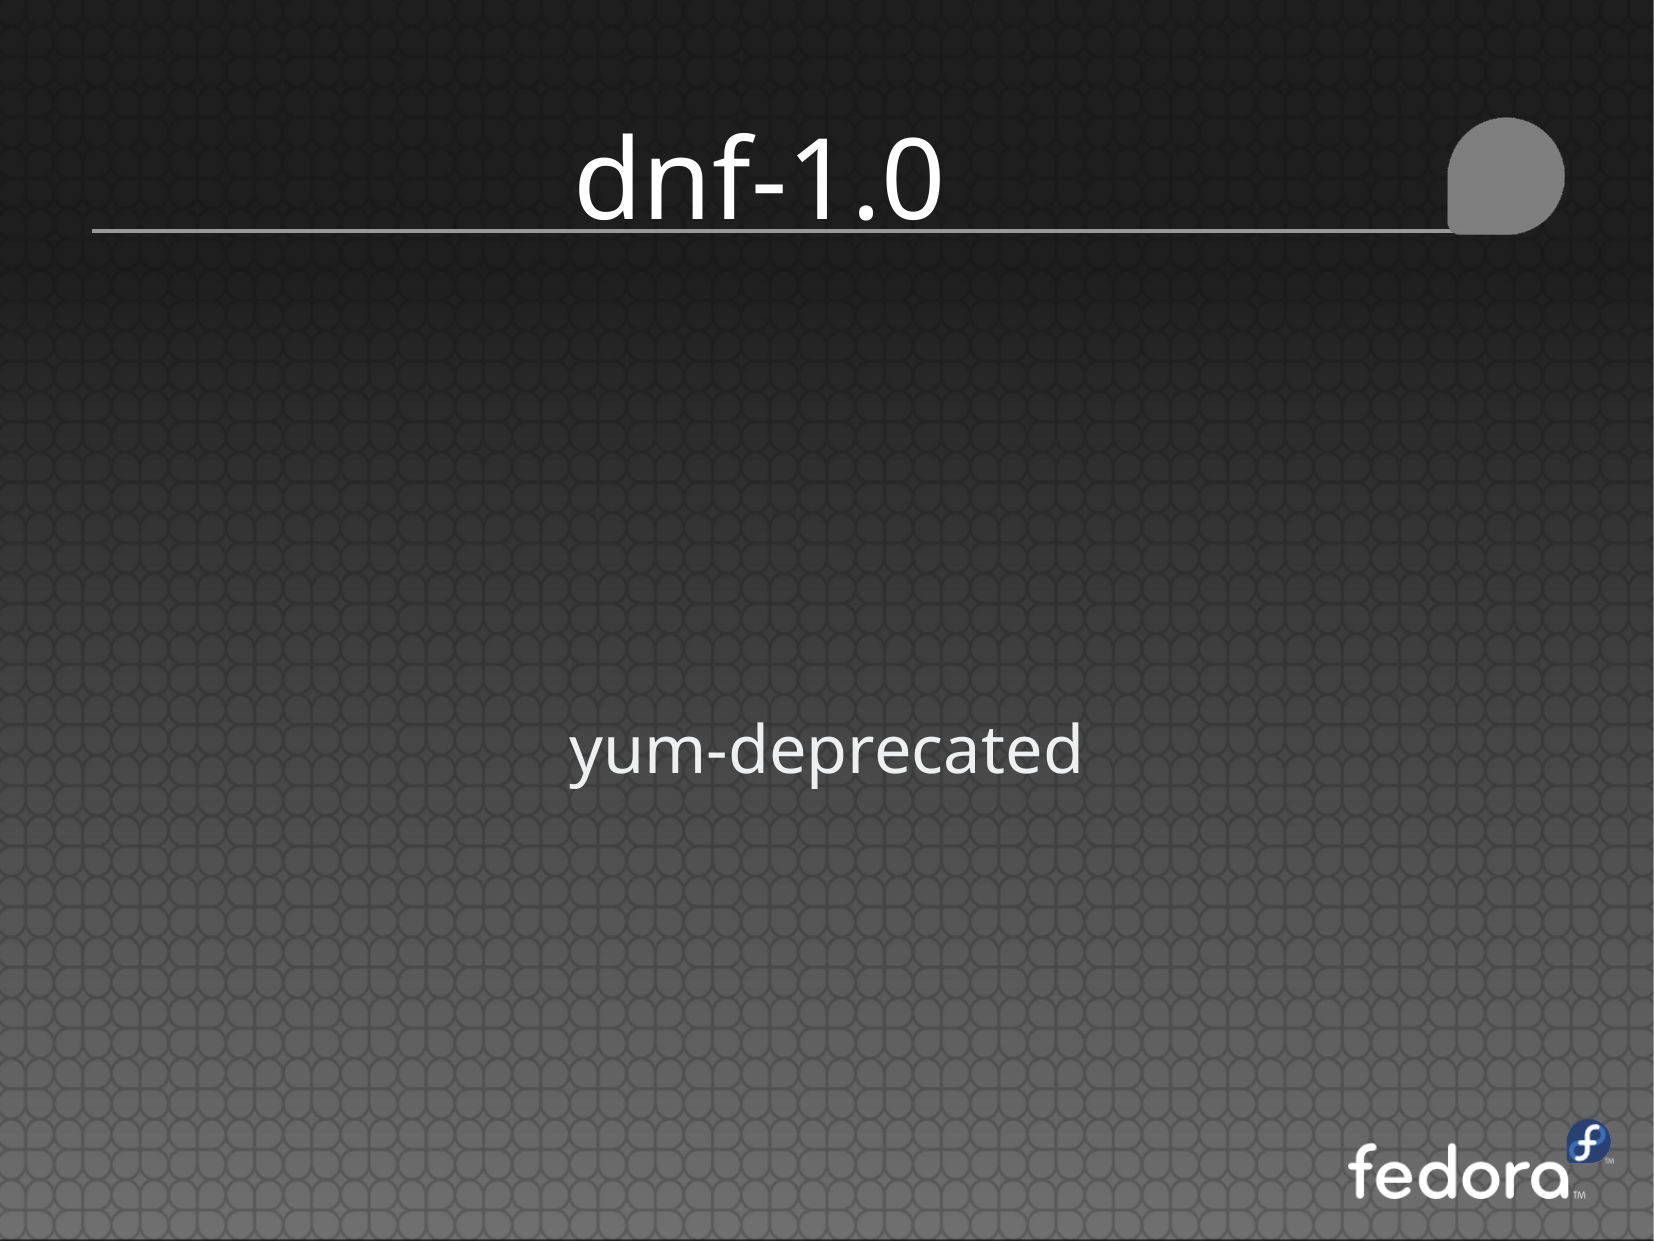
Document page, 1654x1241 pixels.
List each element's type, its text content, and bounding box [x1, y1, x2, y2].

title dnf-1.0 [94, 100, 1426, 251]
list yum-deprecated [82, 290, 1571, 1205]
picture [0, 0, 1654, 1241]
